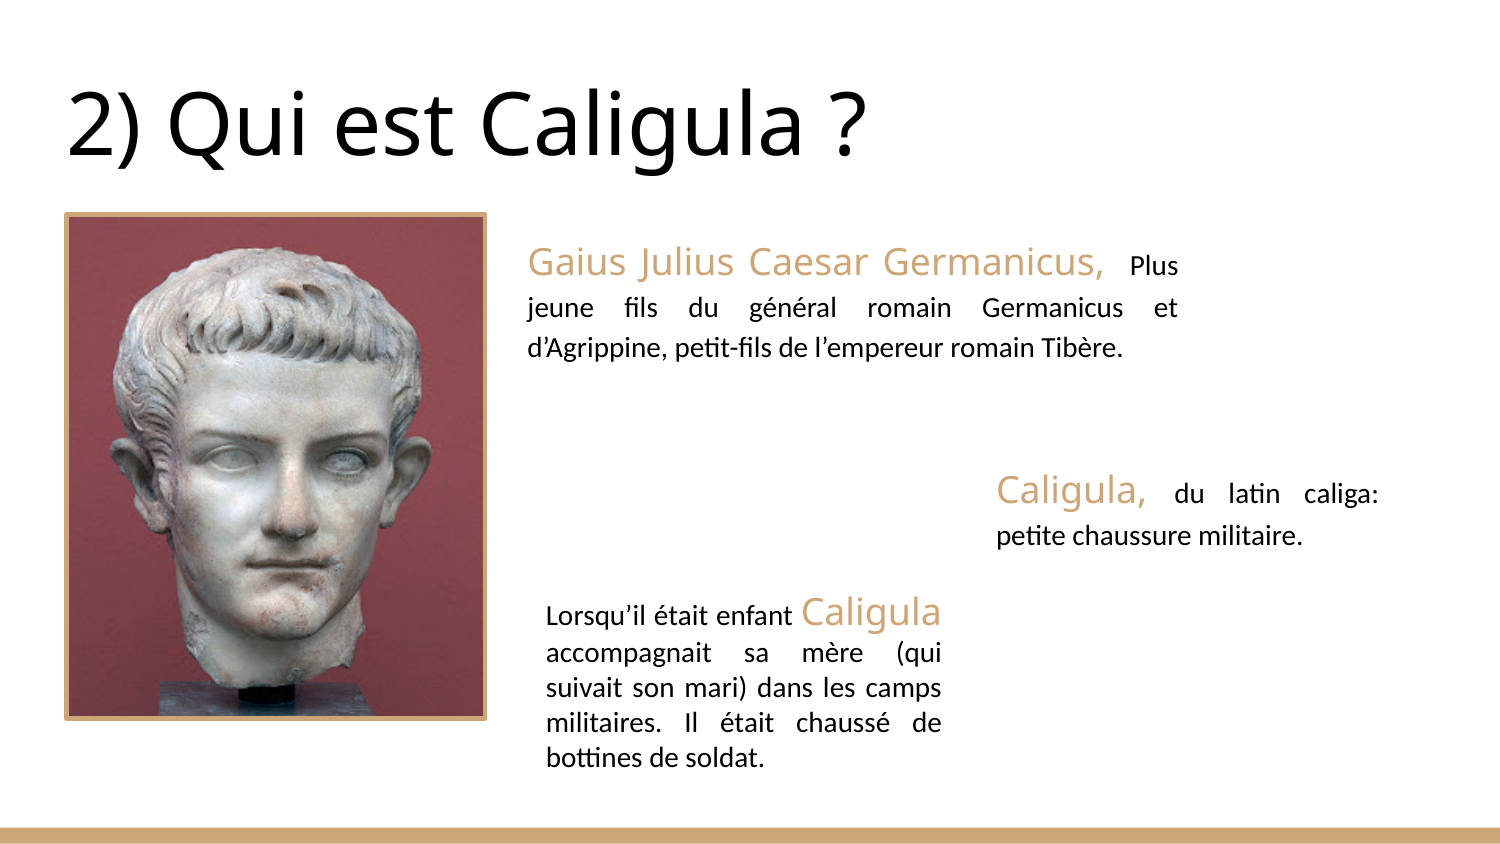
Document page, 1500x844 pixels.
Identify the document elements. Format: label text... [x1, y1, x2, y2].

text_box Gaius Julius Caesar Germanicus, Plus jeune fils du général romain Germanicus et d’Agrippine, petit-fils de l’empereur romain Tibère. [512, 216, 1194, 438]
text_box Caligula, du latin caliga: petite chaussure militaire. [941, 443, 1394, 628]
title 2) Qui est Caligula ? [51, 51, 1449, 189]
picture [68, 216, 483, 717]
text_box Lorsqu’il était enfant Caligula accompagnait sa mère (qui suivait son mari) dans les camps militaires. Il était chaussé de bottines de soldat. [530, 573, 957, 769]
